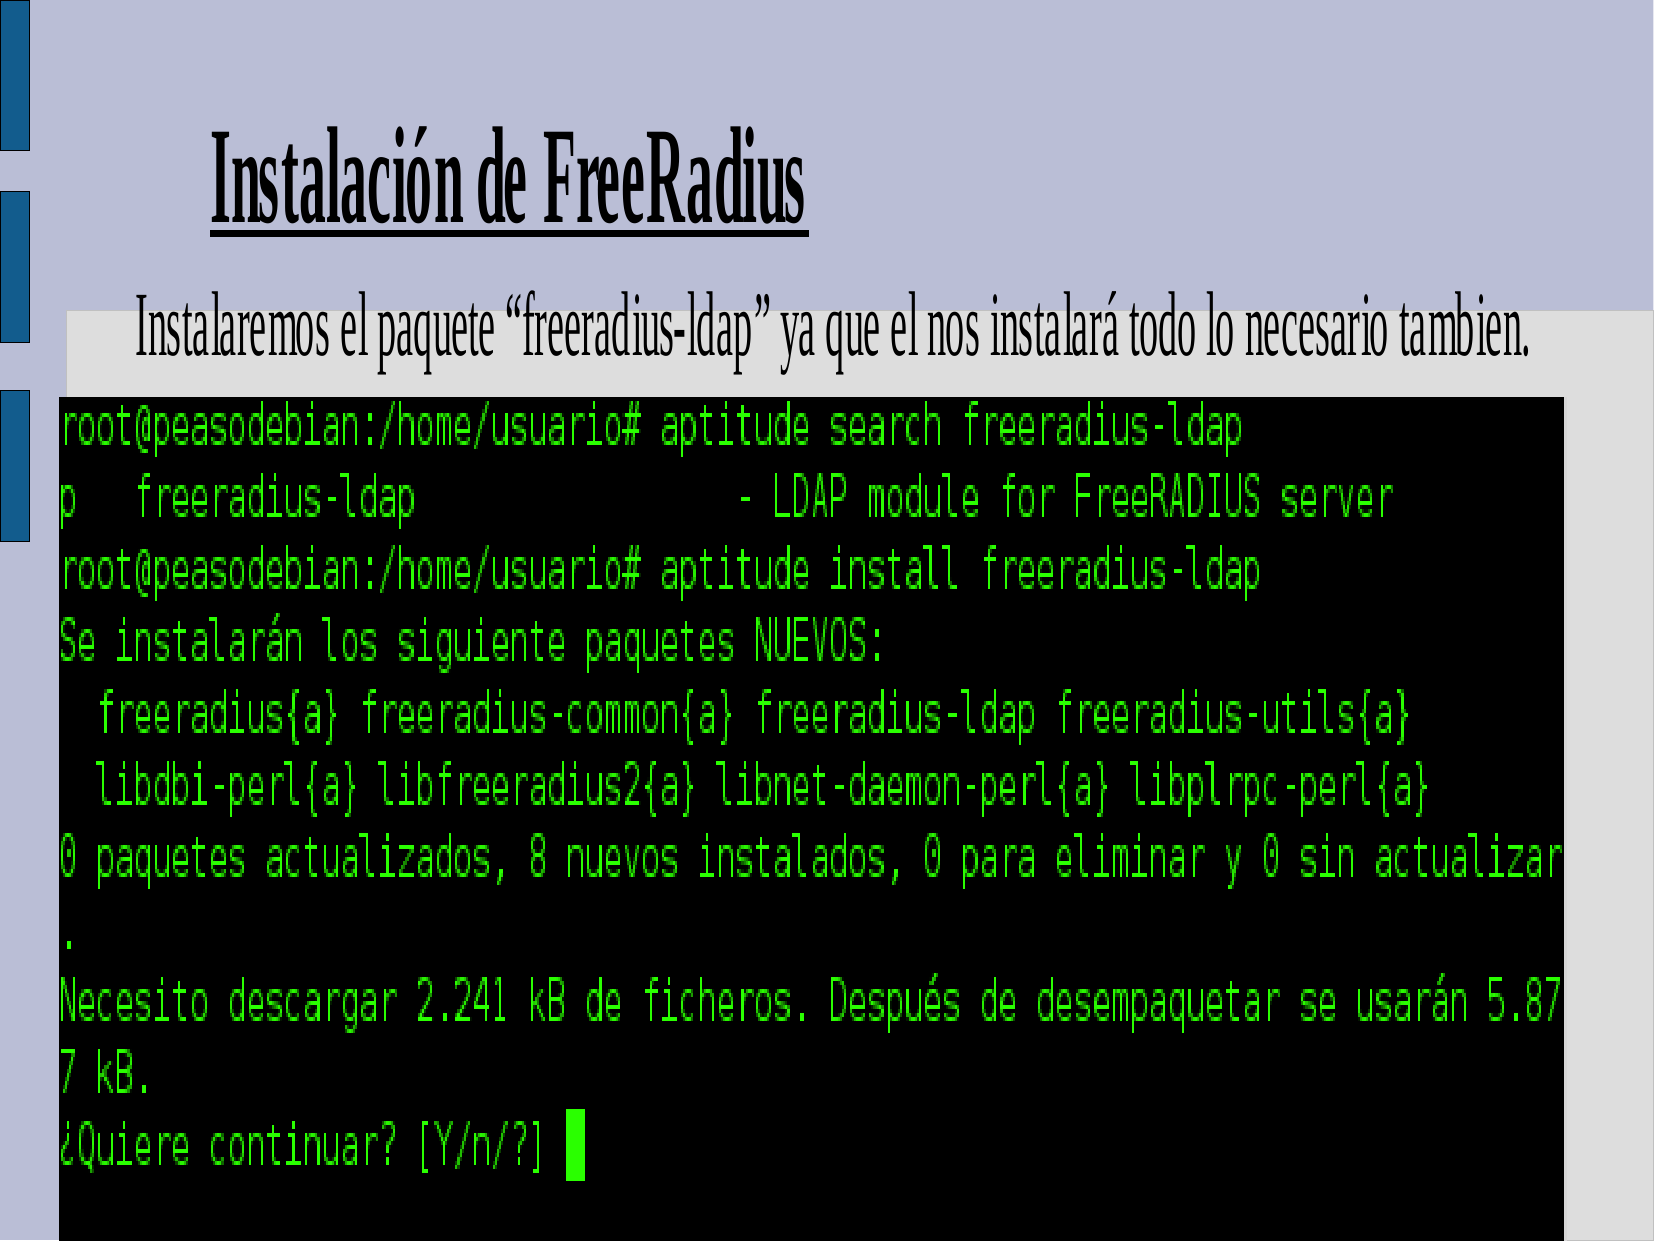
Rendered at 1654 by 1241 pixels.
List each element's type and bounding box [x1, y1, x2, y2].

chart [133, 88, 1654, 1063]
picture [59, 397, 1567, 1241]
